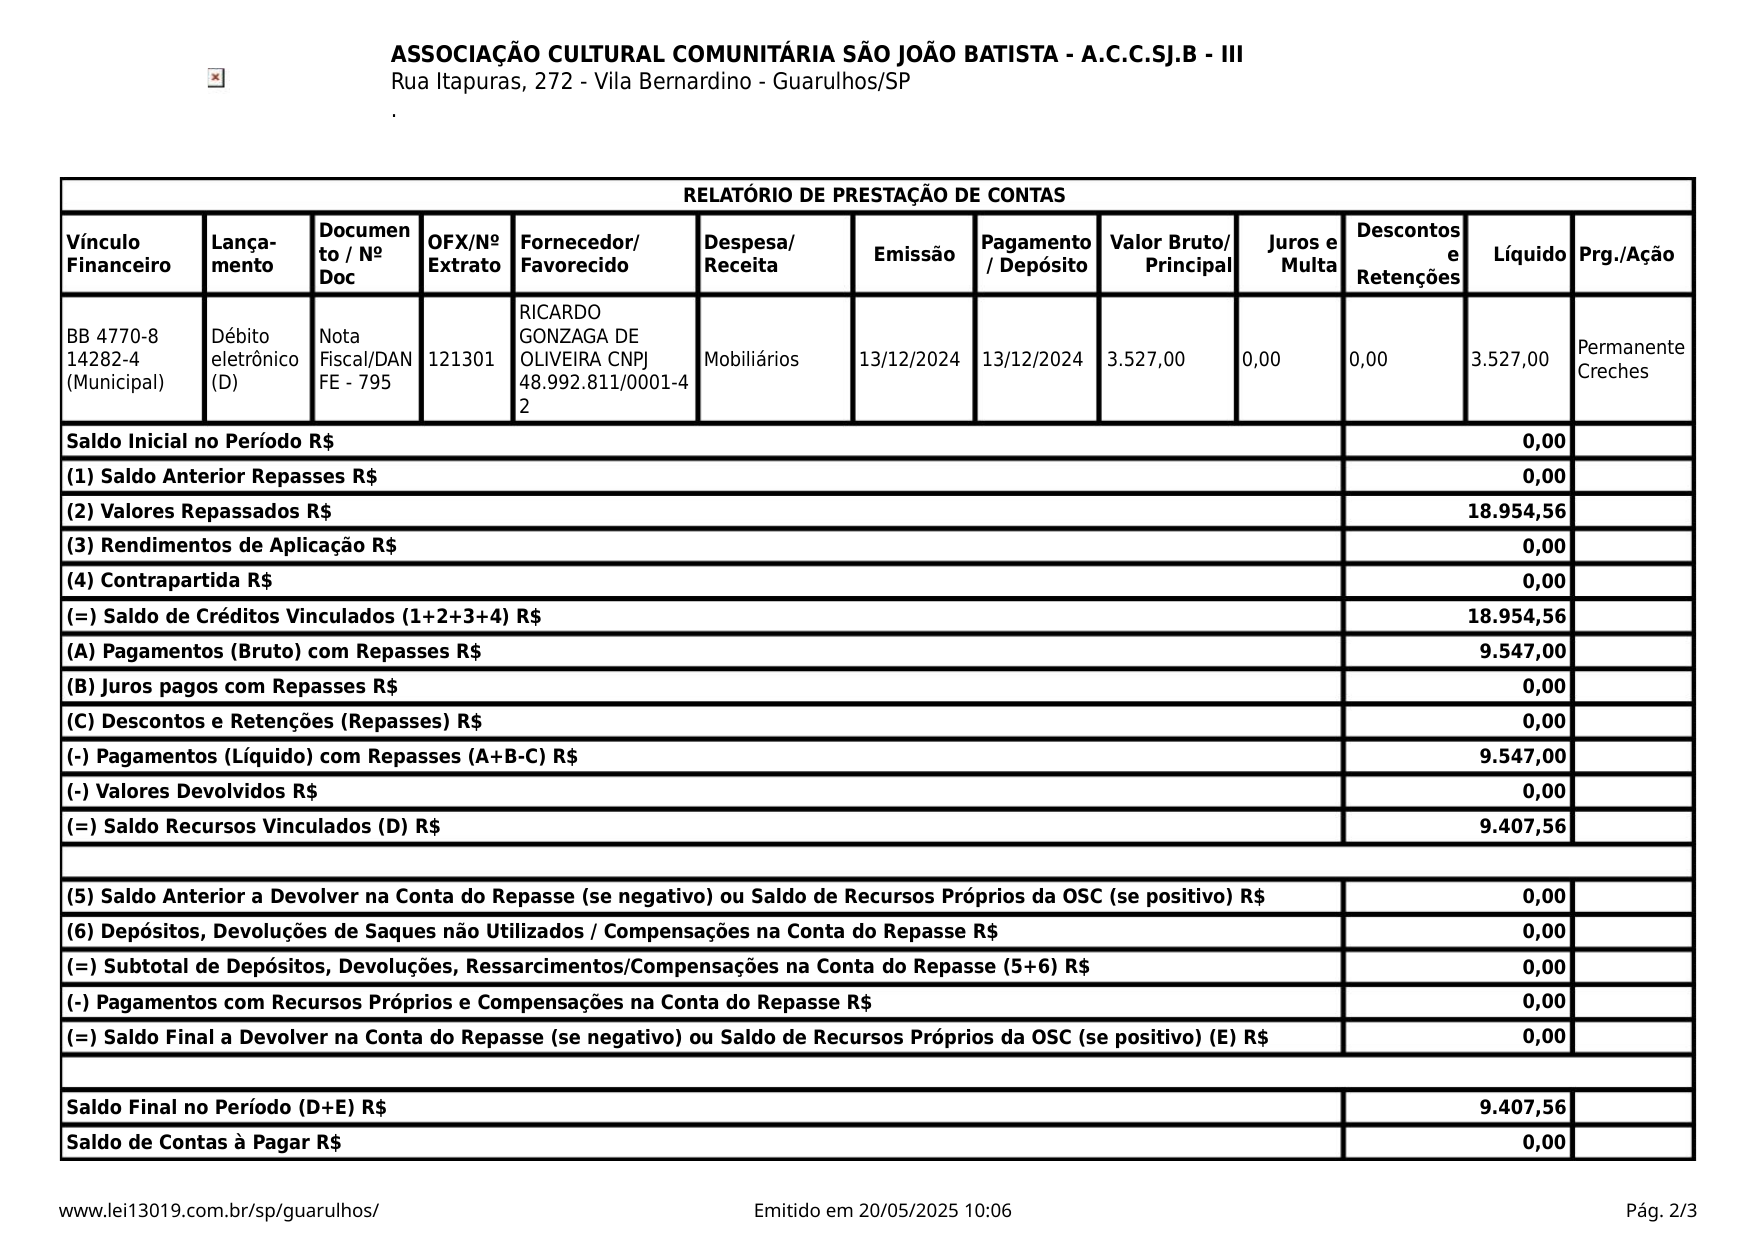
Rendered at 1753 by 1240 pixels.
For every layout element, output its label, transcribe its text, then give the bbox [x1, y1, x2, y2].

text_box OFX/Nº Fornecedor/ Extrato Favorecido [427, 230, 664, 278]
text_box 0,00 [1522, 709, 1591, 733]
text_box 9.407,56 [1479, 815, 1591, 838]
text_box [207, 68, 230, 94]
text_box RICARDO [519, 301, 626, 324]
text_box Despesa/ Receita [703, 230, 819, 278]
text_box Saldo Inicial no Período R$ (1) Saldo Anterior Repasses R$ (2) Valores Repassados R$ (3) Rendimentos de Aplicação R$ (4) Contrapartida R$ [66, 429, 419, 592]
text_box Descontos e Retenções [1356, 219, 1485, 289]
text_box Saldo Final no Período (D+E) R$ Saldo de Contas à Pagar R$ [66, 1095, 409, 1154]
text_box (=) Saldo Final a Devolver na Conta do Repasse (se negativo) ou Saldo de Recursos Próprios da OSC (se positivo) (E) R$ [66, 1025, 1280, 1049]
text_box ASSOCIAÇÃO CULTURAL COMUNITÁRIA SÃO JOÃO BATISTA - A.C.C.SJ.B - III Rua Itapuras, 272 - Vila Bernardino - Guarulhos/SP . [390, 39, 1278, 122]
text_box (=) Saldo de Créditos Vinculados (1+2+3+4) R$ (A) Pagamentos (Bruto) com Repasses R$ (B) Juros pagos com Repasses R$ [66, 604, 563, 698]
text_box (5) Saldo Anterior a Devolver na Conta do Repasse (se negativo) ou Saldo de Recursos Próprios da OSC (se positivo) R$ (6) Depósitos, Devoluções de Saques não Utilizados / Compensações na Conta do Repasse R$ [66, 885, 1276, 944]
text_box Mobiliários [704, 347, 824, 371]
text_box (=) Subtotal de Depósitos, Devoluções, Ressarcimentos/Compensações na Conta do Repasse (5+6) R$ (-) Pagamentos com Recursos Próprios e Compensações na Conta do Repasse R$ [66, 955, 1103, 1014]
text_box RELATÓRIO DE PRESTAÇÃO DE CONTAS [683, 184, 1096, 207]
text_box (=) Saldo Recursos Vinculados (D) R$ [66, 815, 462, 838]
text_box 0,00 0,00 0,00 0,00 0,00 [1522, 885, 1591, 1048]
text_box 18.954,56 9.547,00 0,00 [1467, 604, 1591, 698]
text_box Juros e Multa [1268, 230, 1362, 278]
text_box Nota [318, 324, 386, 347]
text_box GONZAGA DE [519, 324, 665, 347]
text_box 9.547,00 0,00 [1479, 745, 1591, 803]
text_box 0,00 [1348, 347, 1413, 371]
text_box FE - 795 [318, 371, 416, 394]
text_box 0,00 [1522, 569, 1591, 593]
text_box 0,00 0,00 [1522, 429, 1591, 488]
text_box www.lei13019.com.br/sp/guarulhos/ [59, 1199, 389, 1222]
text_box [59, 177, 1697, 1161]
text_box 48.992.811/0001-4 2 [519, 371, 713, 418]
text_box 0,00 [1241, 347, 1306, 371]
text_box Débito [211, 324, 294, 347]
text_box BB 4770-8 14282-4 (Municipal) [66, 324, 189, 394]
text_box Permanente Creches [1577, 336, 1710, 383]
text_box 3.527,00 [1470, 347, 1574, 371]
text_box Pagamento Valor Bruto/ / Depósito Principal [980, 230, 1256, 278]
text_box Emissão [873, 242, 980, 266]
text_box Líquido Prg./Ação [1493, 242, 1698, 266]
text_box Emitido em 20/05/2025 10:06 [753, 1199, 1032, 1222]
text_box Vínculo Financeiro [66, 230, 196, 278]
text_box 18.954,56 0,00 [1467, 499, 1591, 558]
text_box Lança- mento [211, 230, 301, 278]
text_box (C) Descontos e Retenções (Repasses) R$ (-) Pagamentos (Líquido) com Repasses (A+B-C) R$ (-) Valores Devolvidos R$ [66, 709, 600, 803]
text_box eletrônico Fiscal/DAN 121301 OLIVEIRA CNPJ (D) [210, 347, 672, 394]
text_box 13/12/2024 13/12/2024 3.527,00 [858, 347, 1208, 371]
text_box 9.407,56 0,00 [1479, 1095, 1591, 1154]
text_box Pág. 2/3 [1625, 1199, 1720, 1222]
text_box Documen to / Nº Doc [318, 219, 436, 289]
